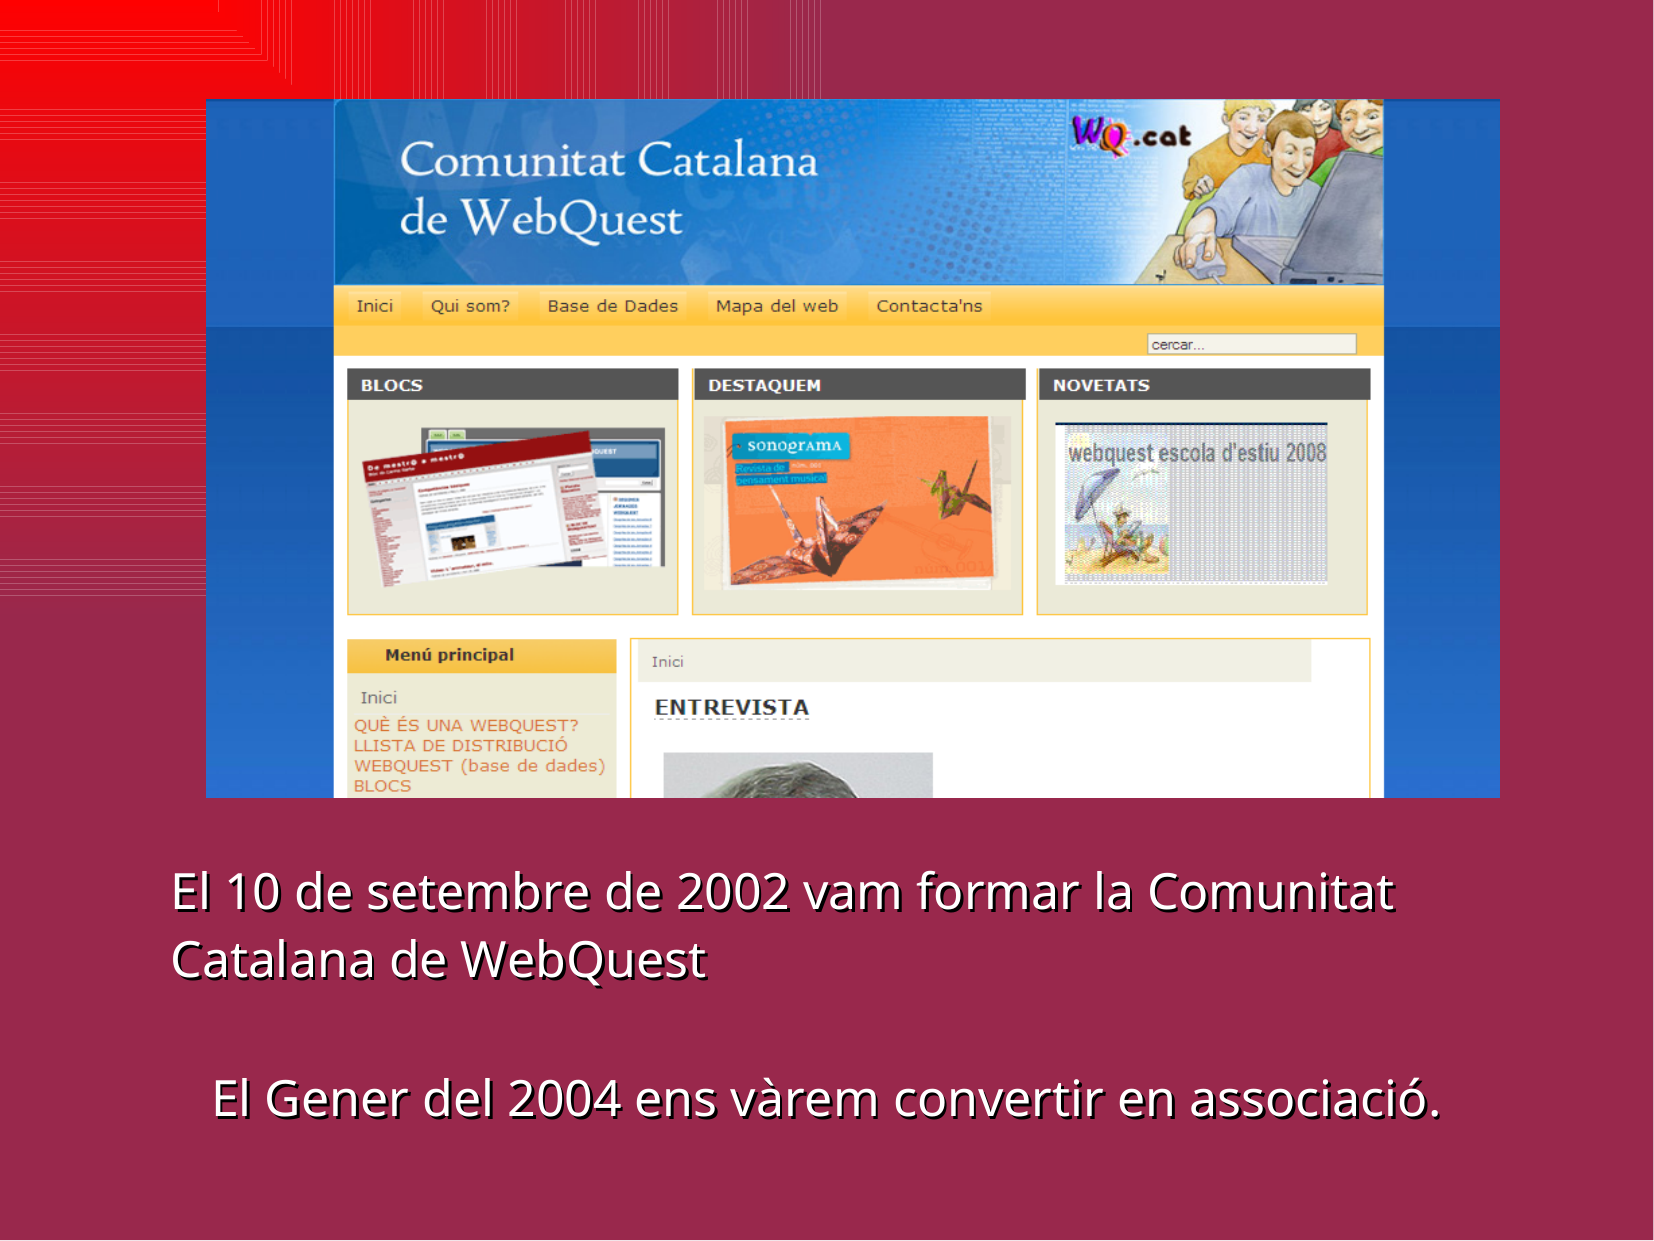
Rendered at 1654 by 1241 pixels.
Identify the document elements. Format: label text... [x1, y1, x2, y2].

text_box El Gener del 2004 ens vàrem convertir en associació. [211, 1062, 1443, 1138]
picture [206, 99, 1500, 798]
text_box El 10 de setembre de 2002 vam formar la Comunitat Catalana de WebQuest [170, 856, 1595, 1000]
